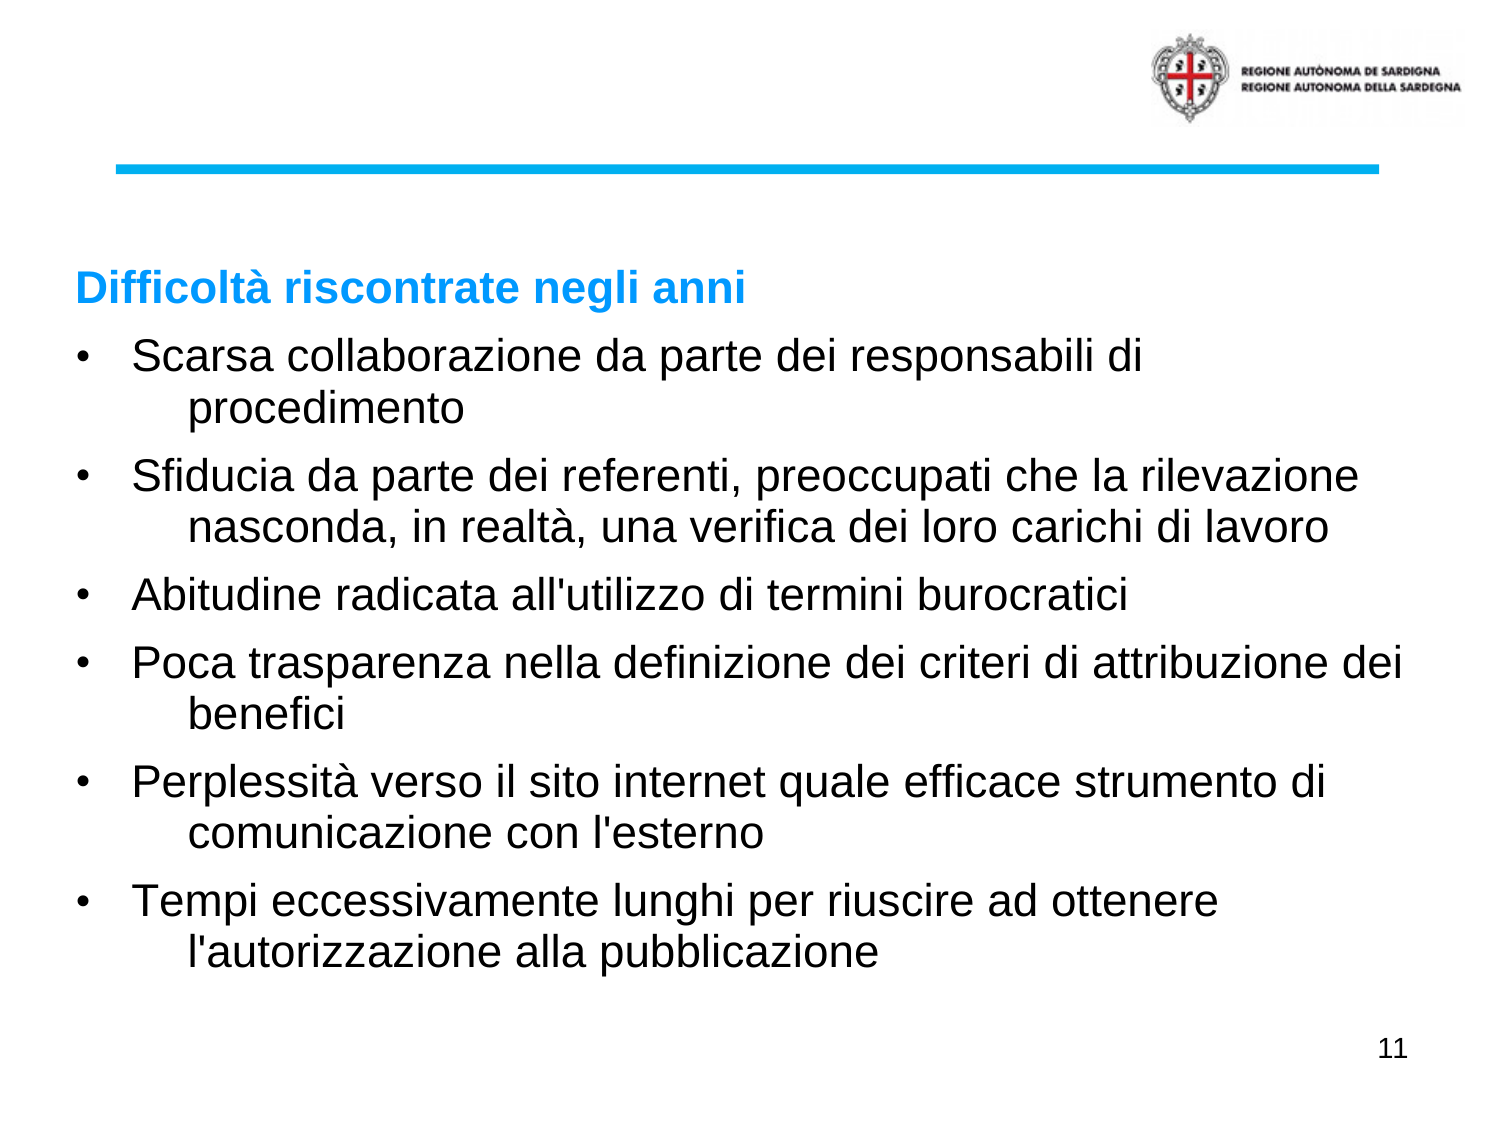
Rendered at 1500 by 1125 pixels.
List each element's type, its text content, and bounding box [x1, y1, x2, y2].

picture [1151, 29, 1465, 127]
list Difficoltà riscontrate negli anni Scarsa collaborazione da parte dei responsabili di procedimento Sfiducia da parte dei referenti, preoccupati che la rilevazione nasconda, in realtà, una verifica dei loro carichi di lavoro Abitudine radicata all'utilizzo di termini burocratici Poca trasparenza nella definizione dei criteri di attribuzione dei benefici Perplessità verso il sito internet quale efficace strumento di comunicazione con l'esterno Tempi eccessivamente lunghi per riuscire ad ottenere l'autorizzazione alla pubblicazione [75, 262, 1425, 1125]
text_box [115, 164, 1380, 175]
